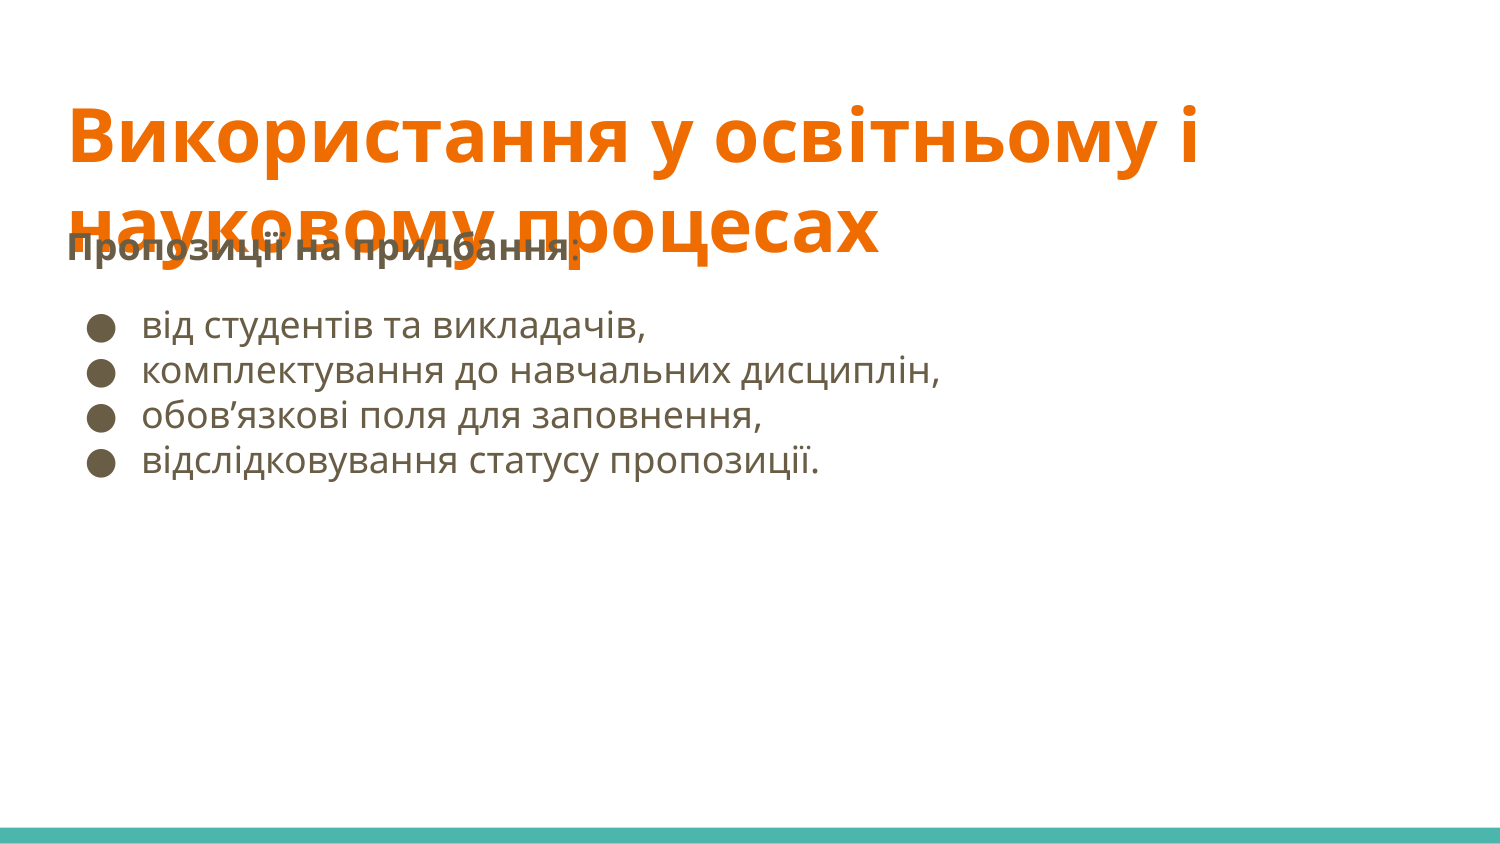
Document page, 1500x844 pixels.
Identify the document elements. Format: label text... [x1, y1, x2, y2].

list Пропозиції на придбання: від студентів та викладачів, комплектування до навчальних дисциплін, обов’язкові поля для заповнення, відслідковування статусу пропозиції. [51, 207, 1449, 750]
title Використання у освітньому і науковому процесах [51, 72, 1449, 189]
